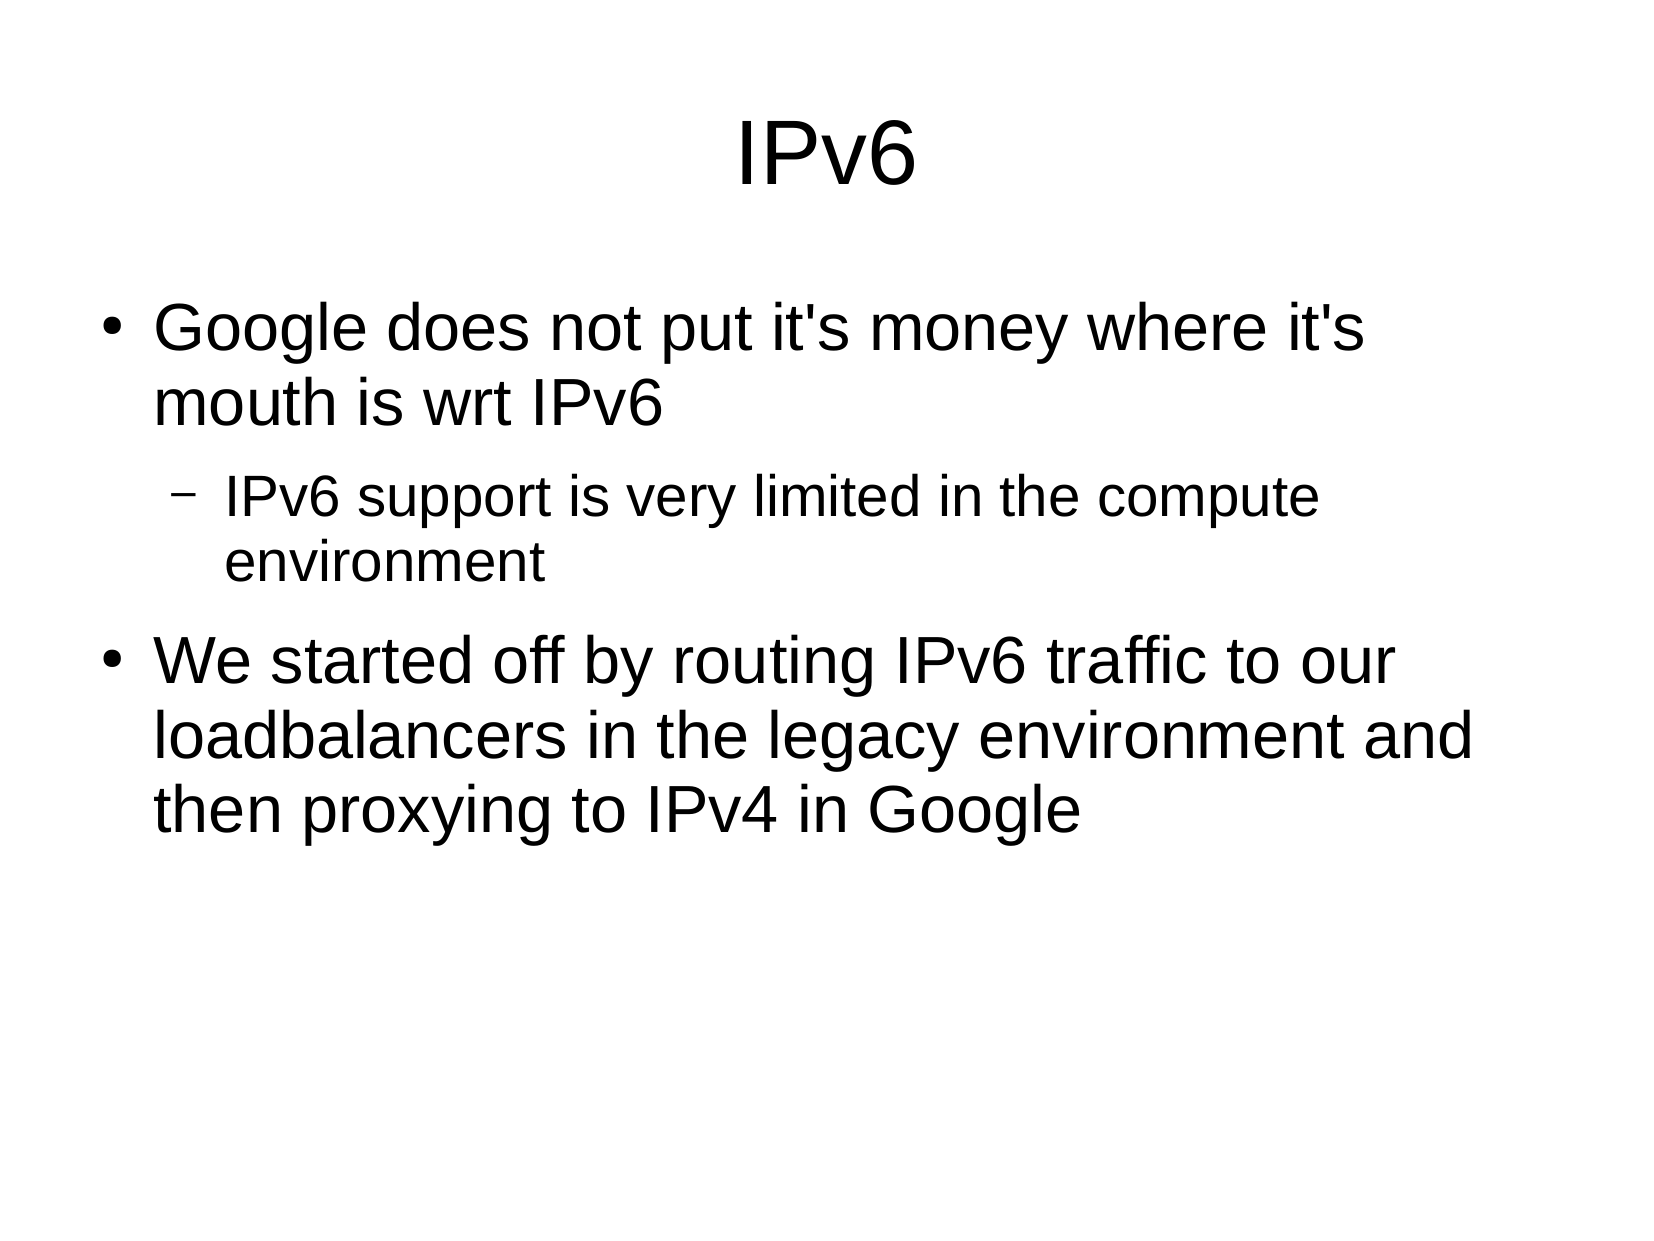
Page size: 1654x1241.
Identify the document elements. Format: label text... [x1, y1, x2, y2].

list Google does not put it's money where it's mouth is wrt IPv6 IPv6 support is very limited in the compute environment We started off by routing IPv6 traffic to our loadbalancers in the legacy environment and then proxying to IPv4 in Google [82, 290, 1571, 1010]
title IPv6 [82, 49, 1571, 257]
